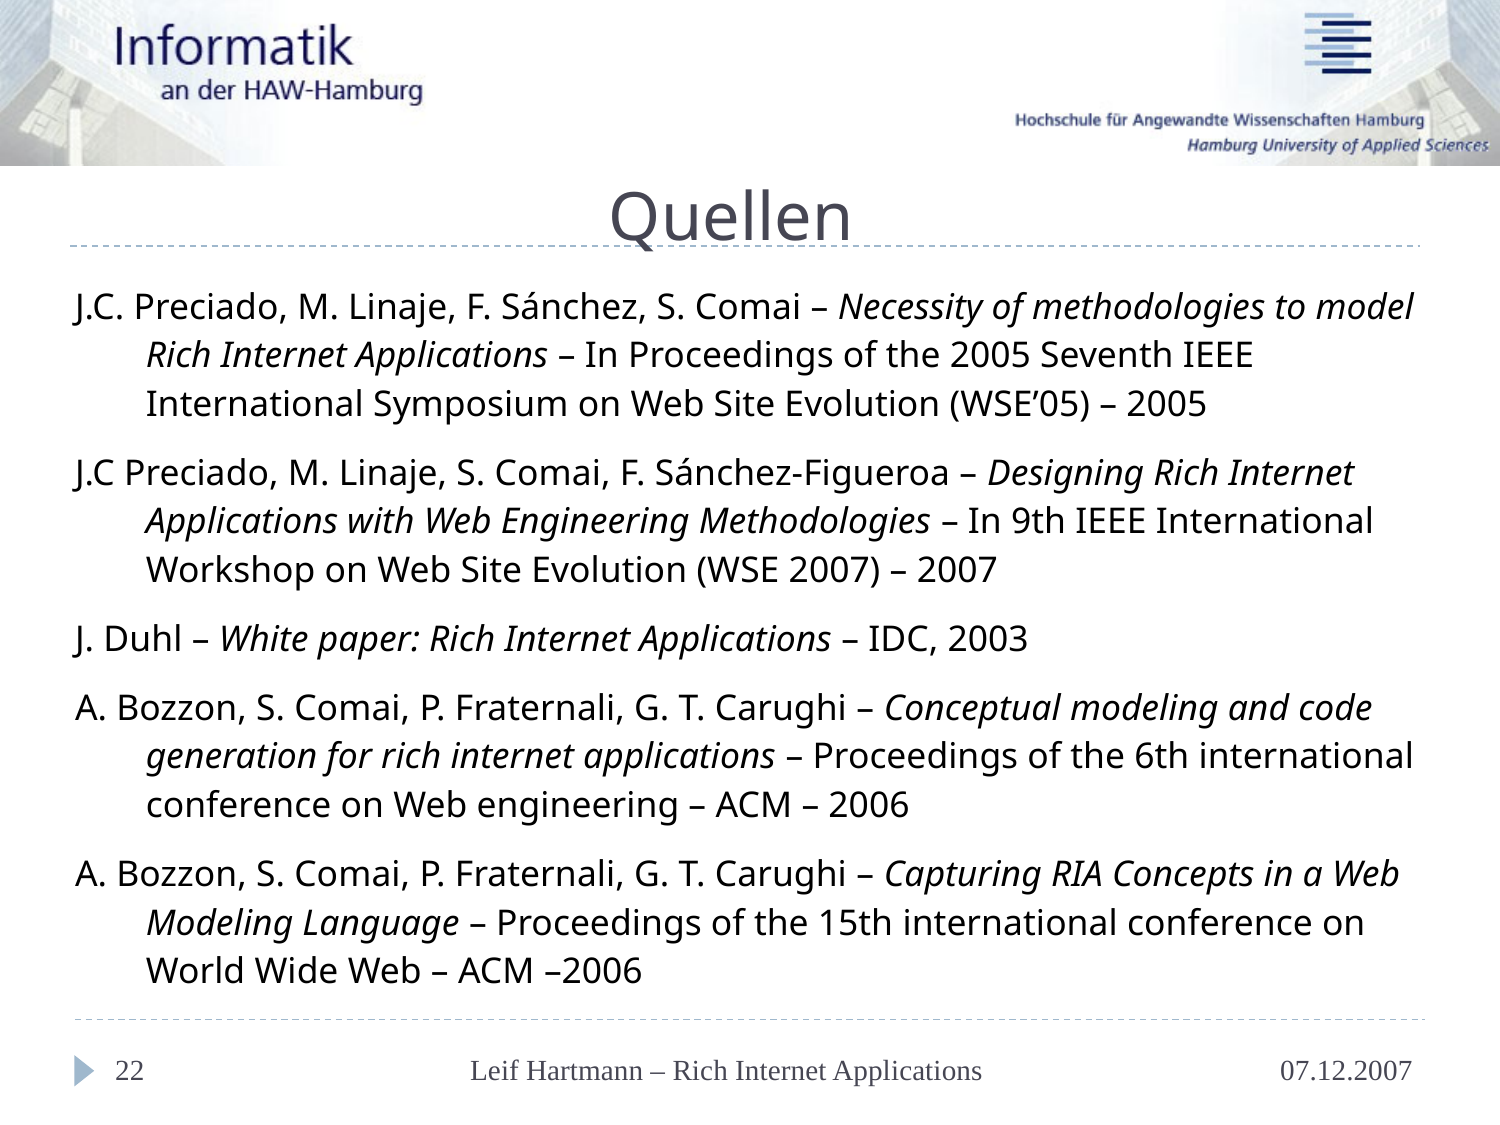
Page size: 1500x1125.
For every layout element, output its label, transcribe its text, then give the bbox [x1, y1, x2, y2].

picture [0, 0, 1500, 166]
title Quellen [56, 171, 1407, 259]
list J.C. Preciado, M. Linaje, F. Sánchez, S. Comai – Necessity of methodologies to model Rich Internet Applications – In Proceedings of the 2005 Seventh IEEE International Symposium on Web Site Evolution (WSE’05) – 2005 J.C Preciado, M. Linaje, S. Comai, F. Sánchez-Figueroa – Designing Rich Internet Applications with Web Engineering Methodologies – In 9th IEEE International Workshop on Web Site Evolution (WSE 2007) – 2007 J. Duhl – White paper: Rich Internet Applications – IDC, 2003 A. Bozzon, S. Comai, P. Fraternali, G. T. Carughi – Conceptual modeling and code generation for rich internet applications – Proceedings of the 6th international conference on Web engineering – ACM – 2006 A. Bozzon, S. Comai, P. Fraternali, G. T. Carughi – Capturing RIA Concepts in a Web Modeling Language – Proceedings of the 15th international conference on World Wide Web – ACM –2006 [75, 281, 1426, 994]
